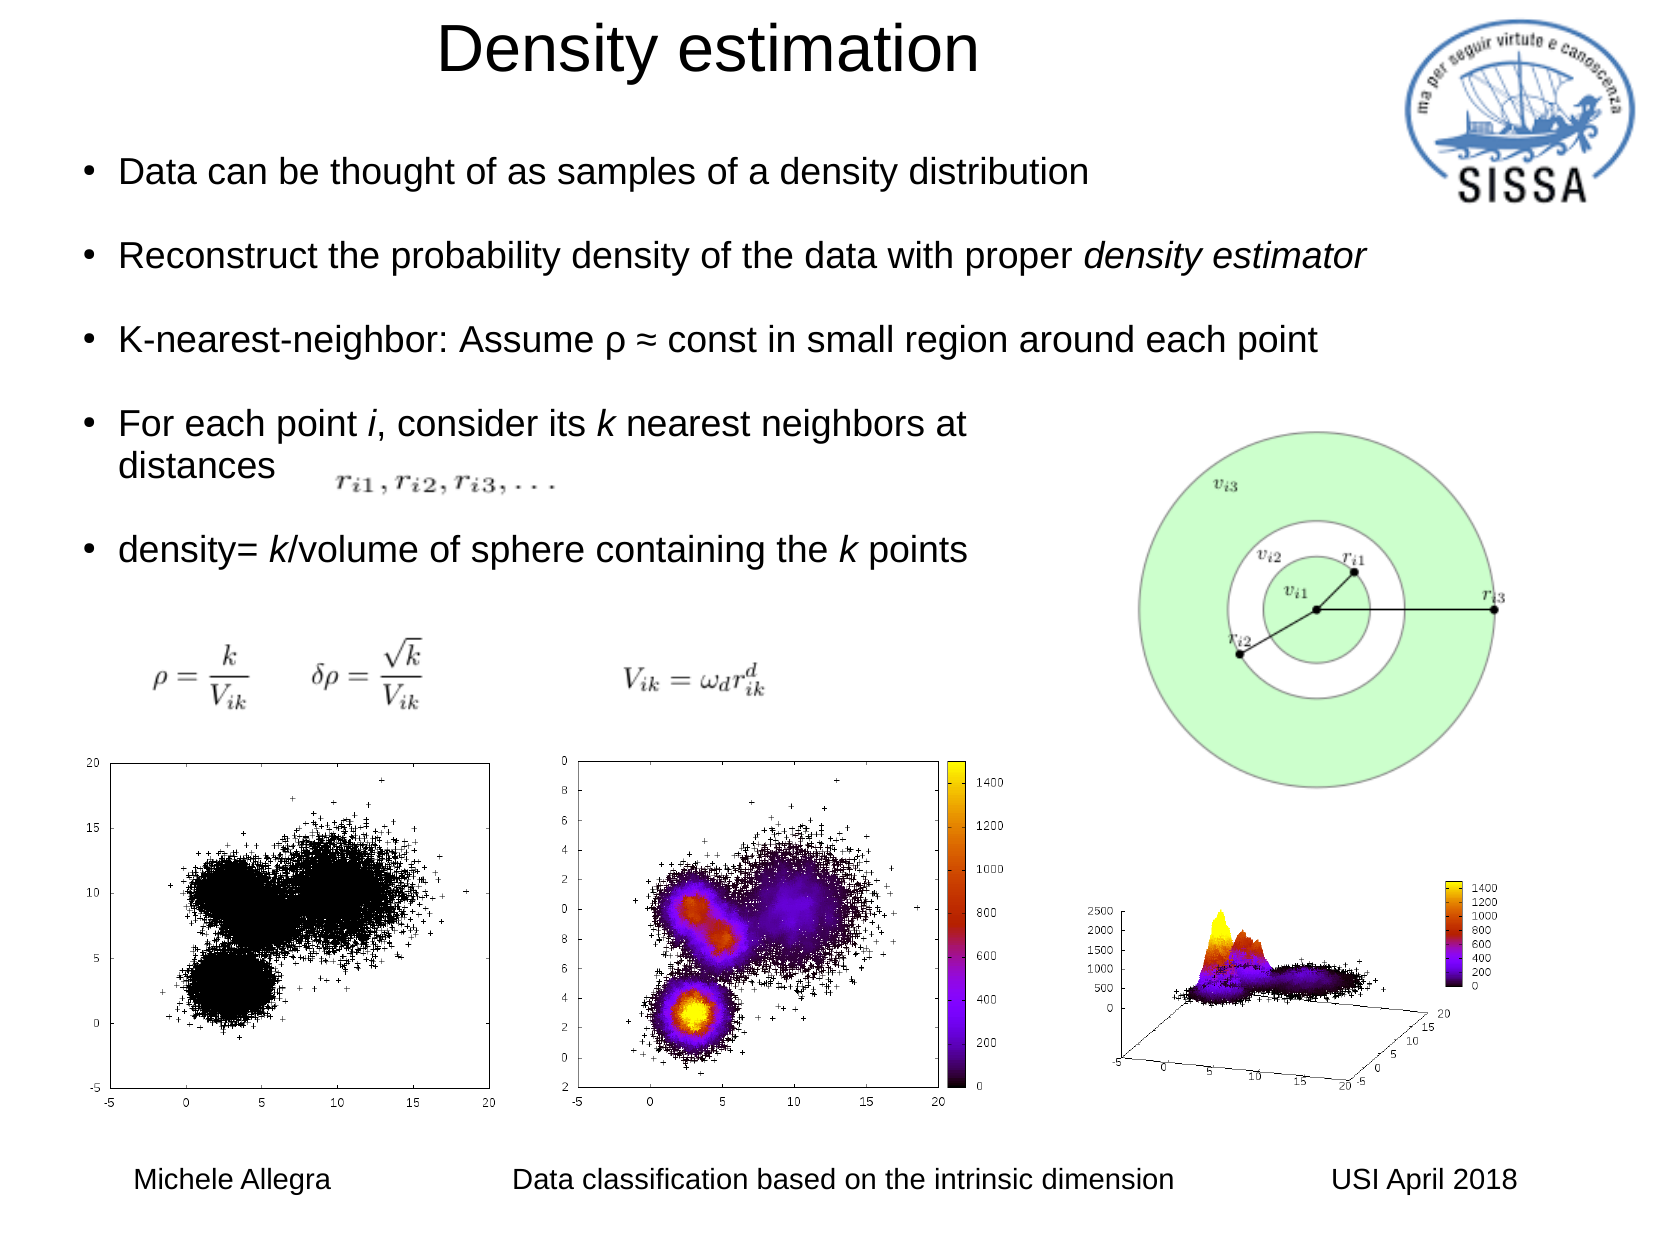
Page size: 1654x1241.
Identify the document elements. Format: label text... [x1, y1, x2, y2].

title Density estimation [82, 0, 1335, 100]
picture [312, 455, 573, 515]
picture [1391, 16, 1652, 207]
title Michele Allegra Data classification based on the intrinsic dimension USI April 2018 [82, 1141, 1571, 1217]
picture [67, 745, 1029, 1118]
picture [112, 632, 451, 722]
picture [610, 639, 789, 723]
subtitle Data can be thought of as samples of a density distribution Reconstruct the probability density of the data with proper density estimator K-nearest-neighbor: Assume ρ ≈ const in small region around each point For each point i, consider its k nearest neighbors at distances density= k/volume of sphere containing the k points [82, 150, 1571, 1141]
picture [1045, 388, 1562, 1140]
